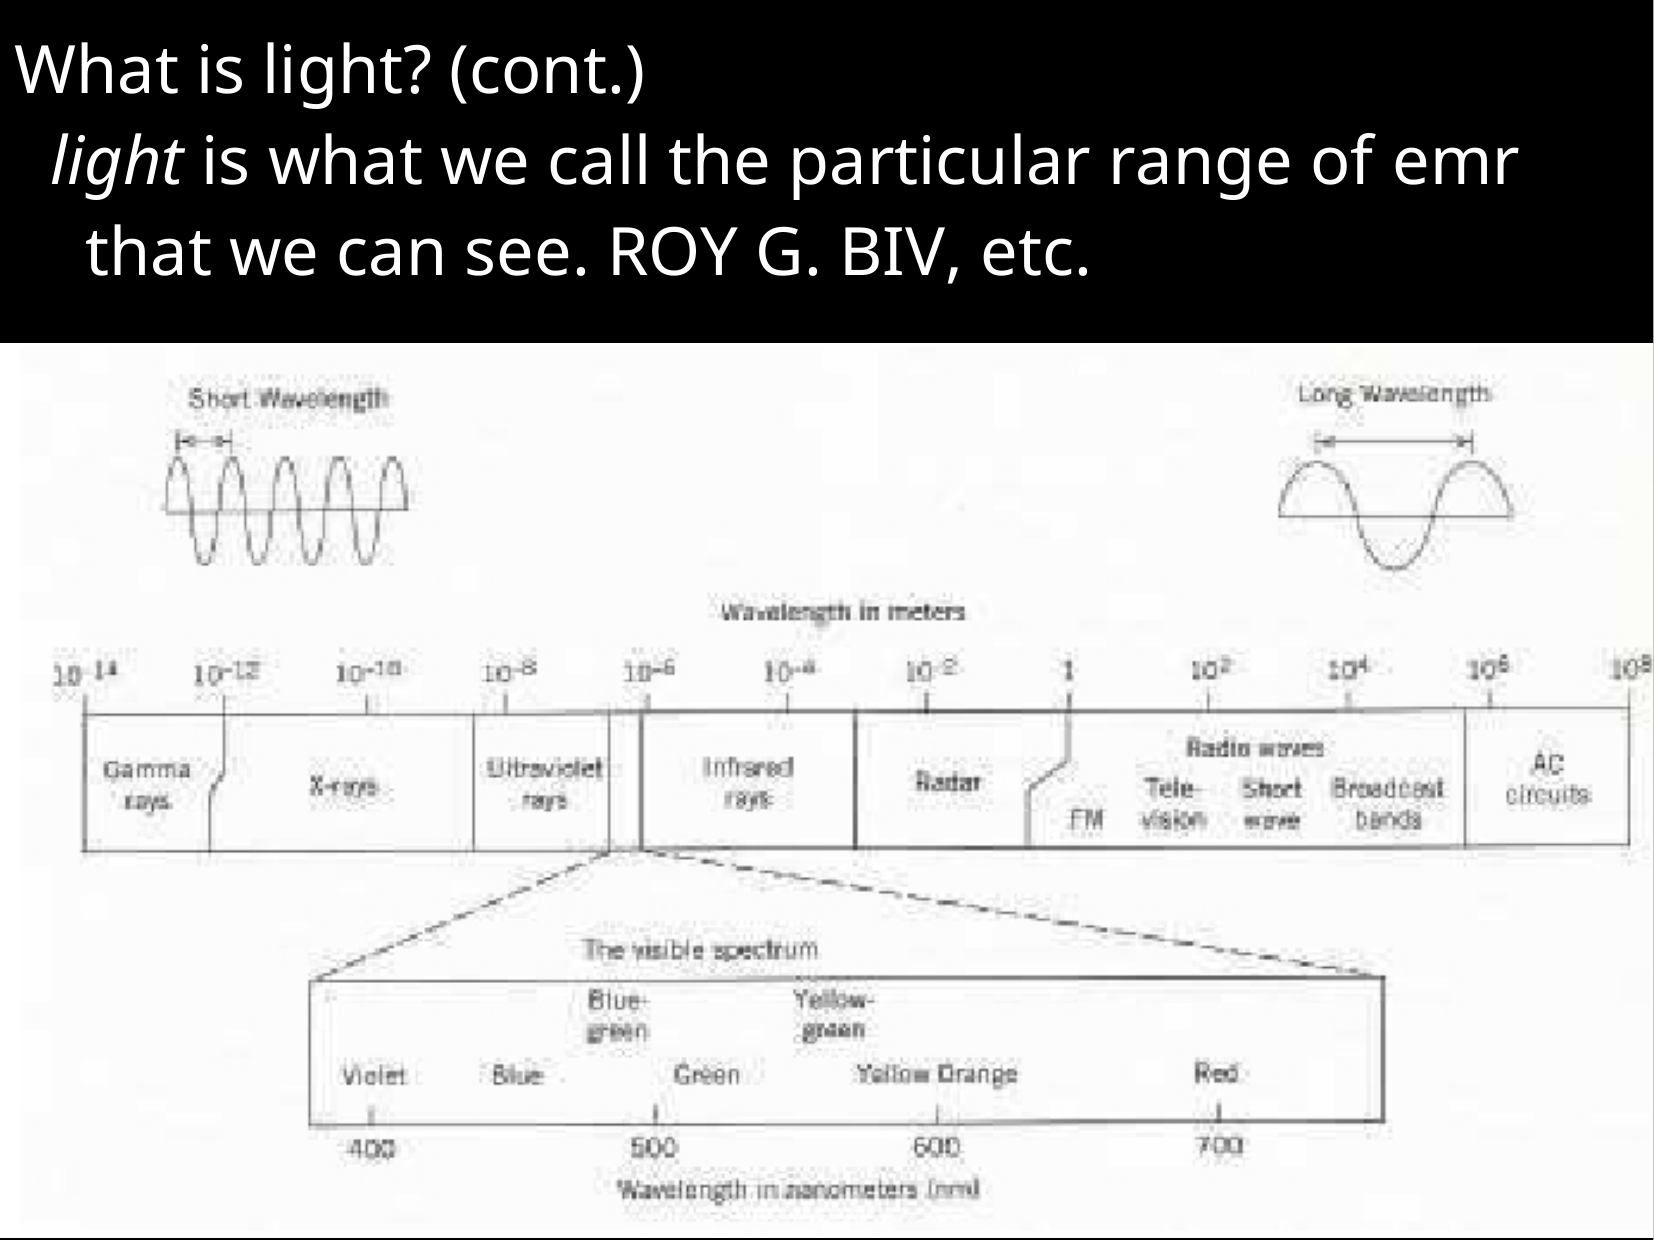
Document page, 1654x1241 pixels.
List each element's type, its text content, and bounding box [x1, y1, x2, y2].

picture [0, 343, 1654, 1238]
text_box What is light? (cont.) light is what we call the particular range of emr that we can see. ROY G. BIV, etc. [0, 15, 1613, 265]
